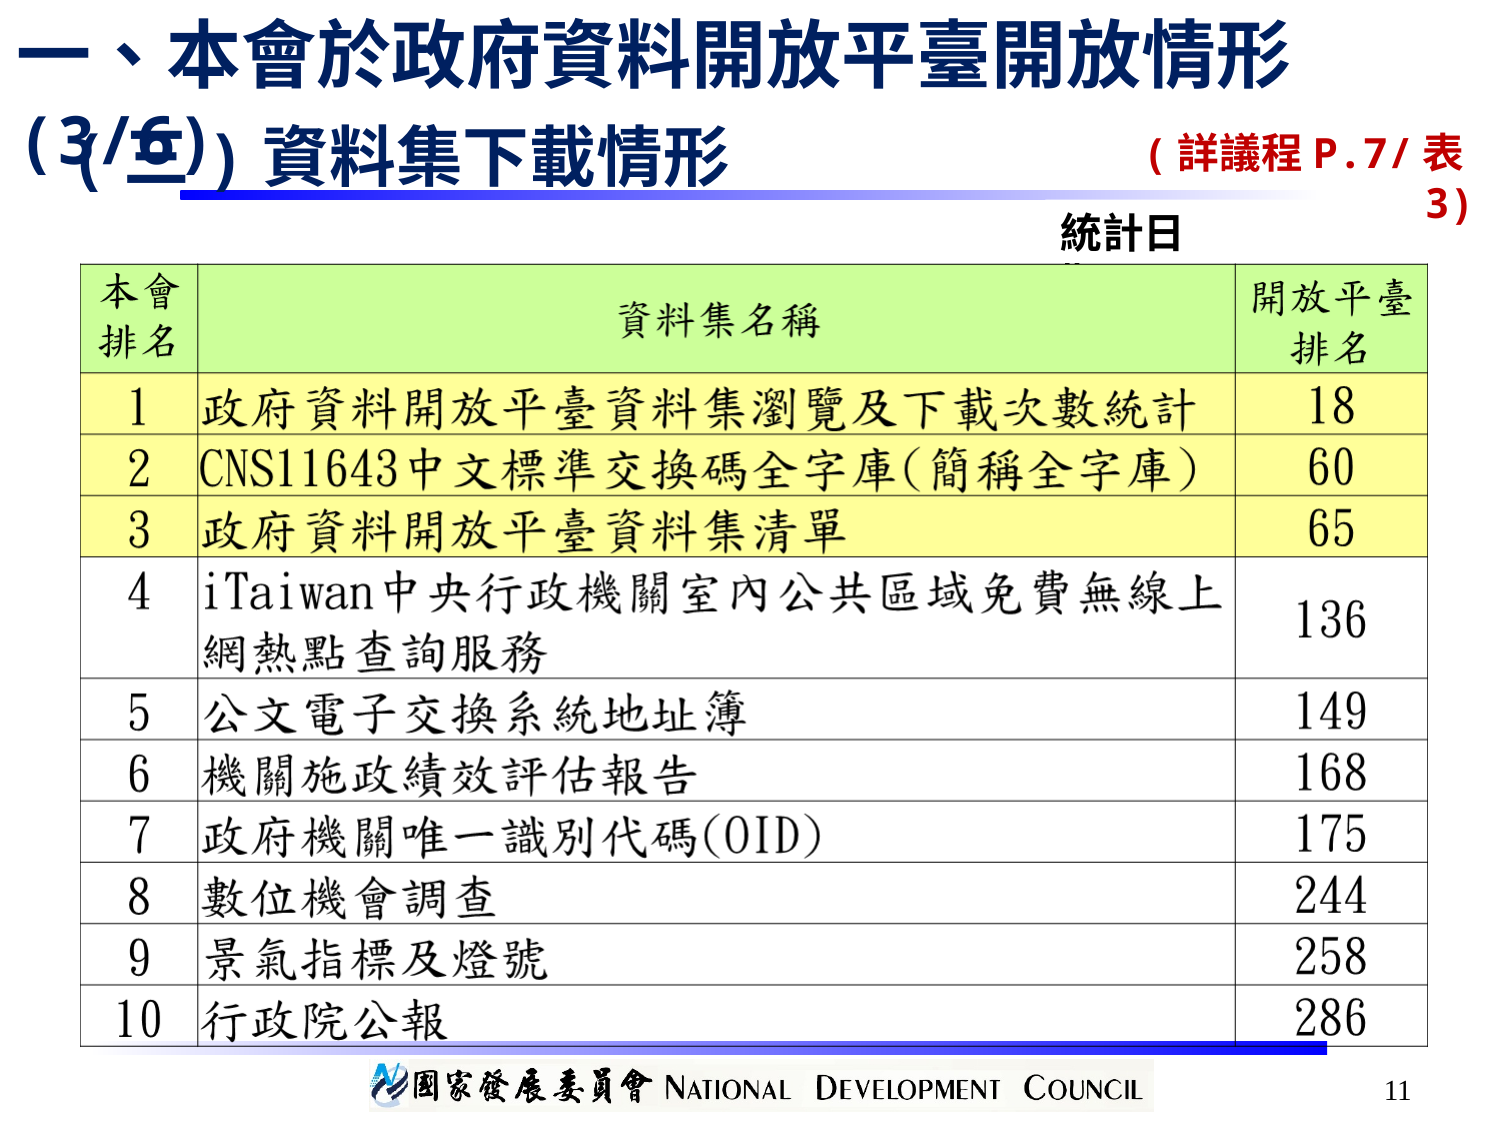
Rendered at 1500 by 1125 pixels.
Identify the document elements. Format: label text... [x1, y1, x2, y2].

text_box 11 [1368, 1063, 1485, 1100]
picture [80, 257, 1428, 1077]
text_box 統計日期:107.4.10 [1045, 199, 1444, 266]
title 一、本會於政府資料開放平臺開放情形(3/6) [1, 0, 1500, 126]
text_box (詳議程P.7/表3) [1127, 119, 1494, 189]
text_box (三)資料集下載情形 [53, 107, 1404, 234]
